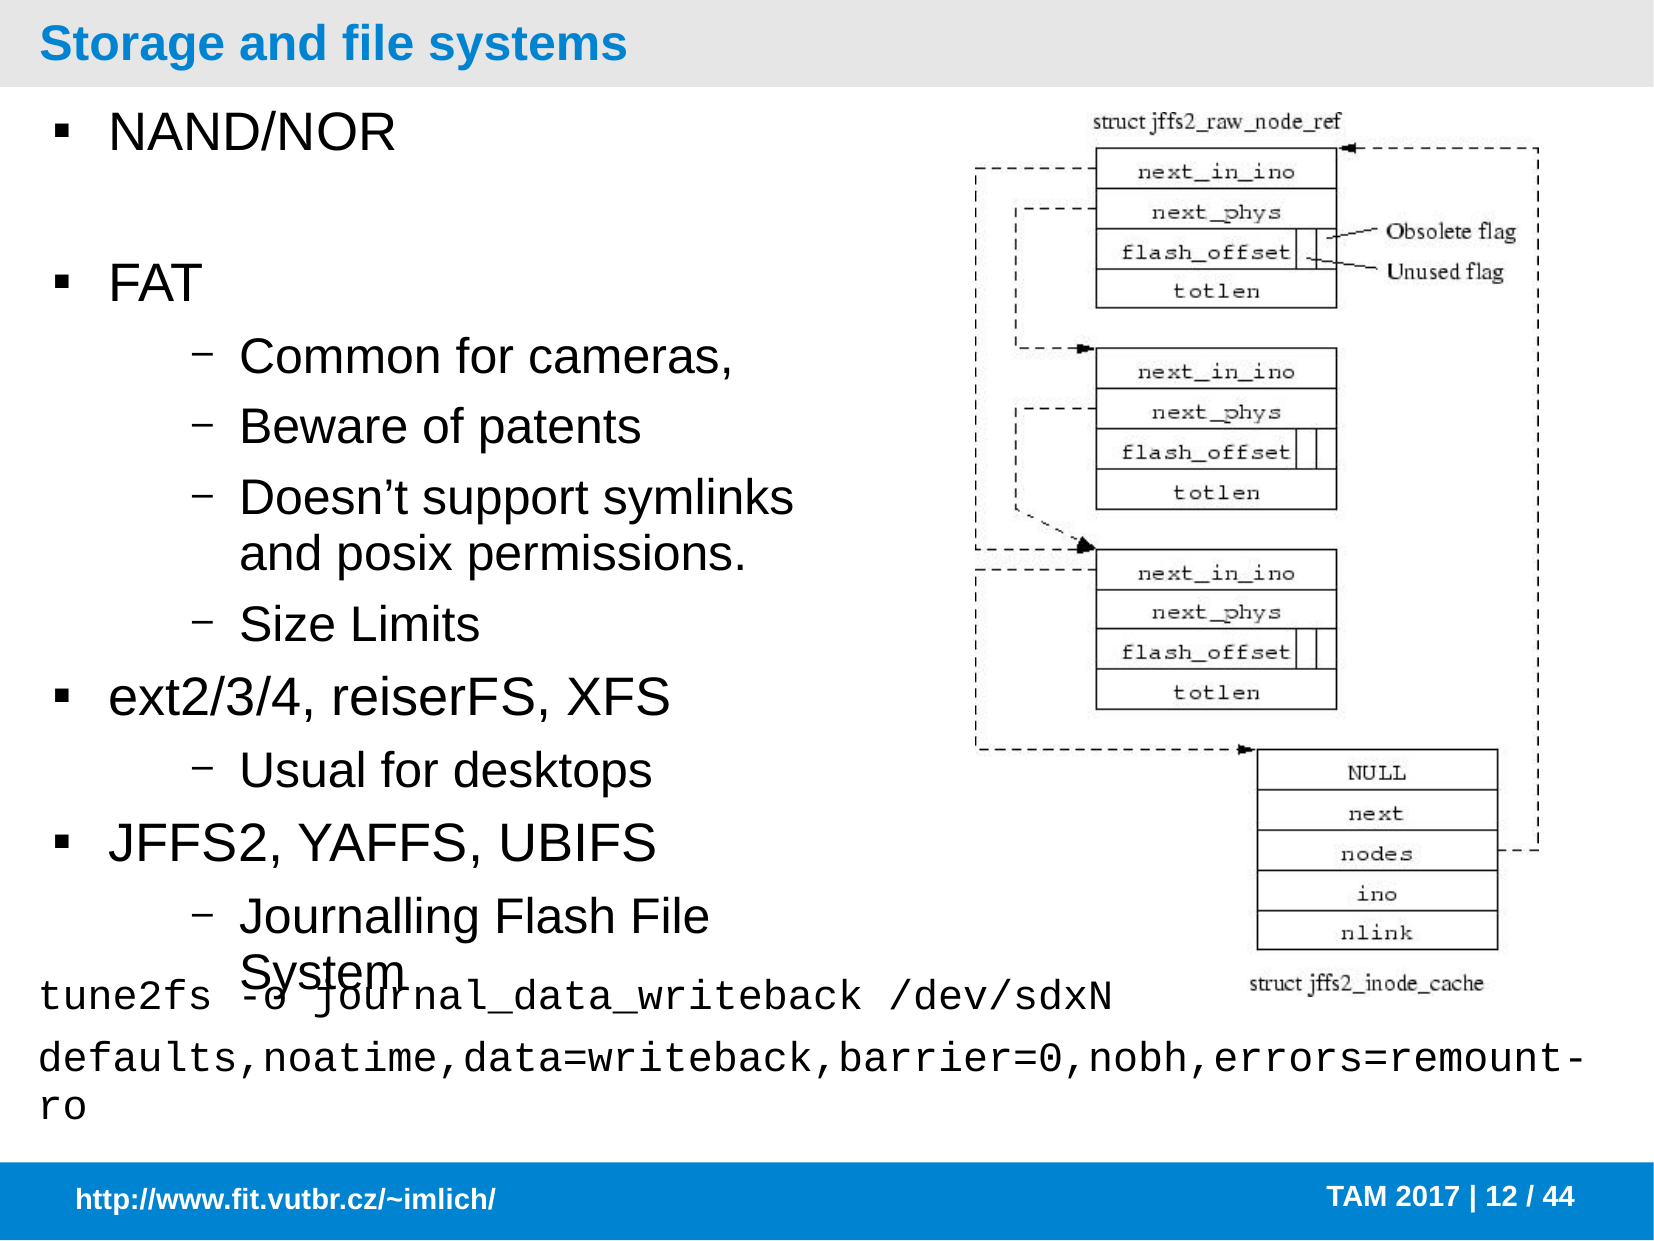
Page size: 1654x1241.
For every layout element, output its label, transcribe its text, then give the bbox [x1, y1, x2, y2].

title Storage and file systems [39, 5, 1615, 81]
list tune2fs -o journal_data_writeback /dev/sdxN defaults,noatime,data=writeback,barrier=0,nobh,errors=remount-ro [37, 975, 1613, 1125]
list NAND/NOR FAT Common for cameras, Beware of patents Doesn’t support symlinks and posix permissions. Size Limits ext2/3/4, reiserFS, XFS Usual for desktops JFFS2, YAFFS, UBIFS Journalling Flash File System [37, 101, 807, 883]
picture [975, 112, 1539, 975]
